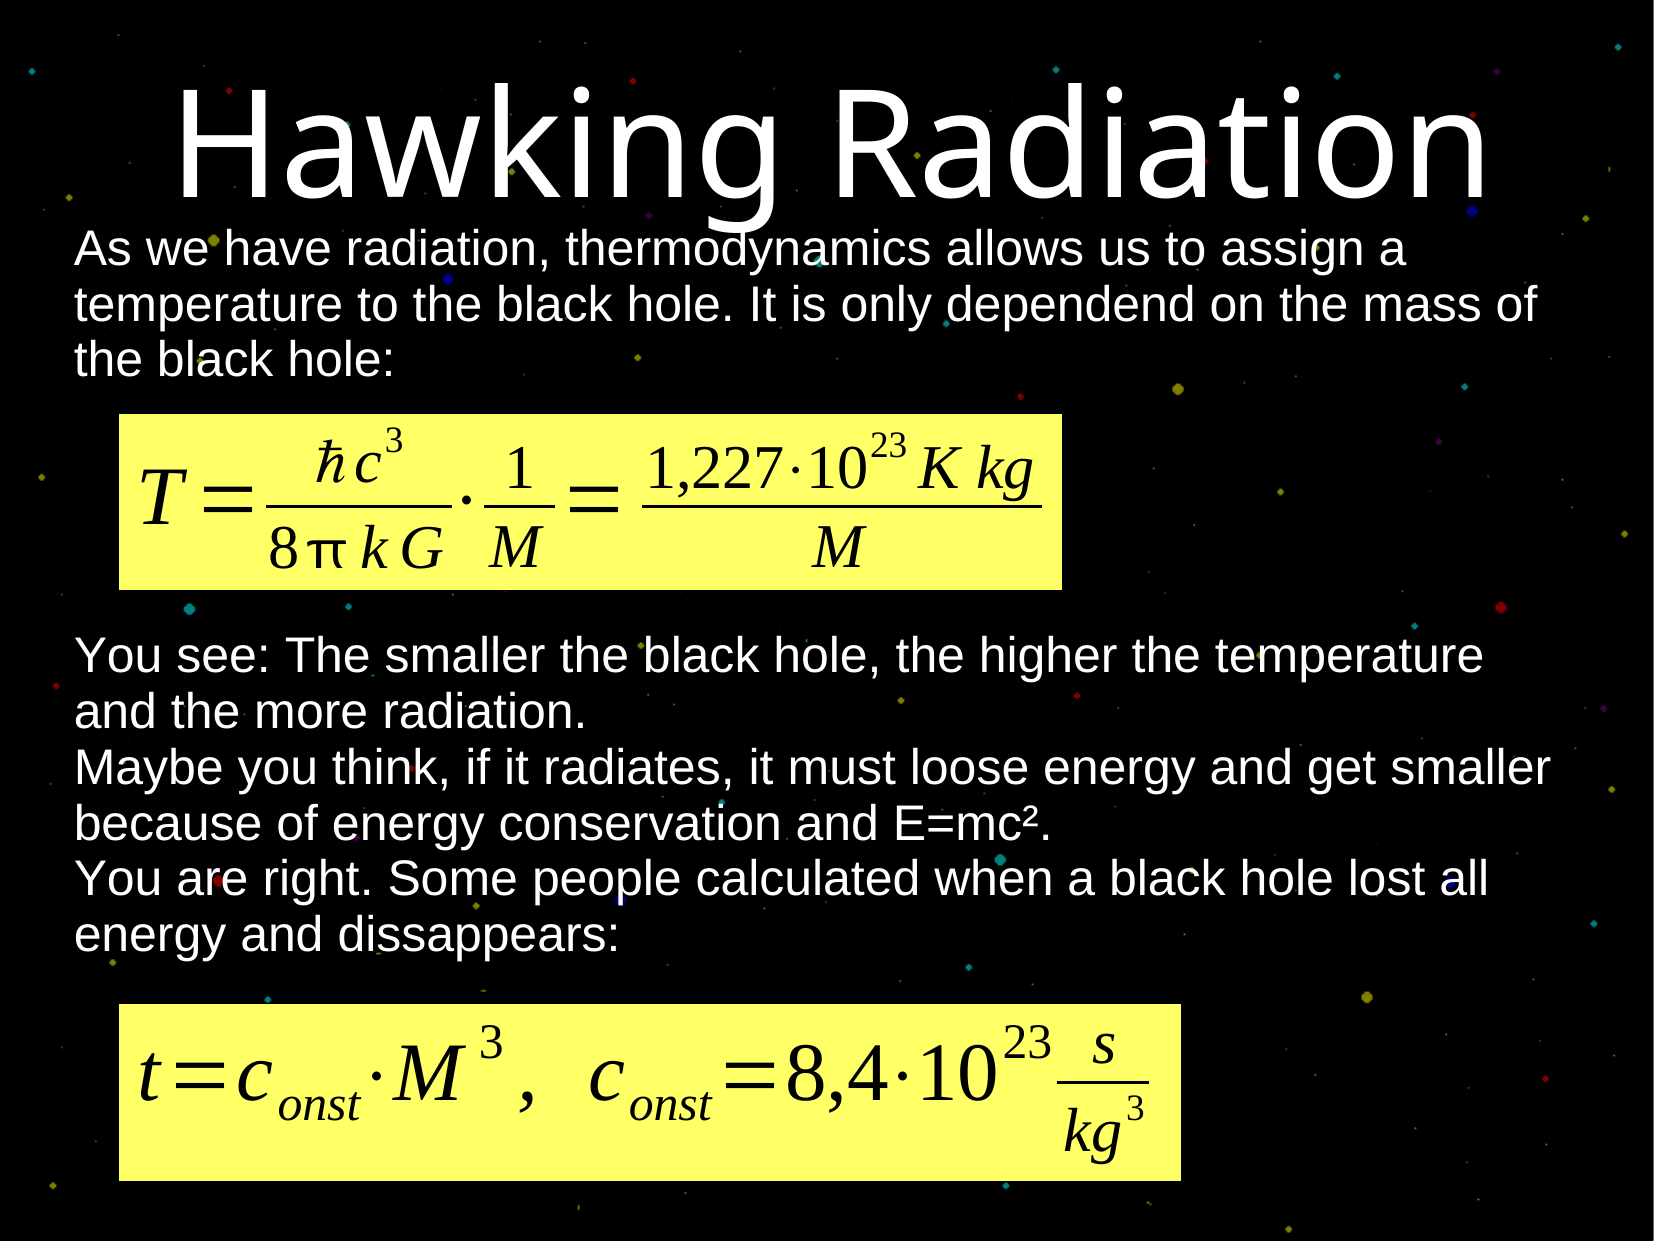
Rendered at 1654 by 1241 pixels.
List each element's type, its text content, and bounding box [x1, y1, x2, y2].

picture [0, 0, 1654, 1241]
text_box As we have radiation, thermodynamics allows us to assign a temperature to the black hole. It is only dependend on the mass of the black hole: [59, 212, 1595, 395]
text_box [118, 1003, 1182, 1182]
text_box [118, 413, 1063, 591]
chart [129, 418, 1051, 588]
chart [129, 1008, 1158, 1166]
text_box Hawking Radiation [114, 29, 1551, 212]
text_box You see: The smaller the black hole, the higher the temperature and the more radiation. Maybe you think, if it radiates, it must loose energy and get smaller because of energy conservation and E=mc². You are right. Some people calculated when a black hole lost all energy and dissappears: [59, 620, 1595, 970]
